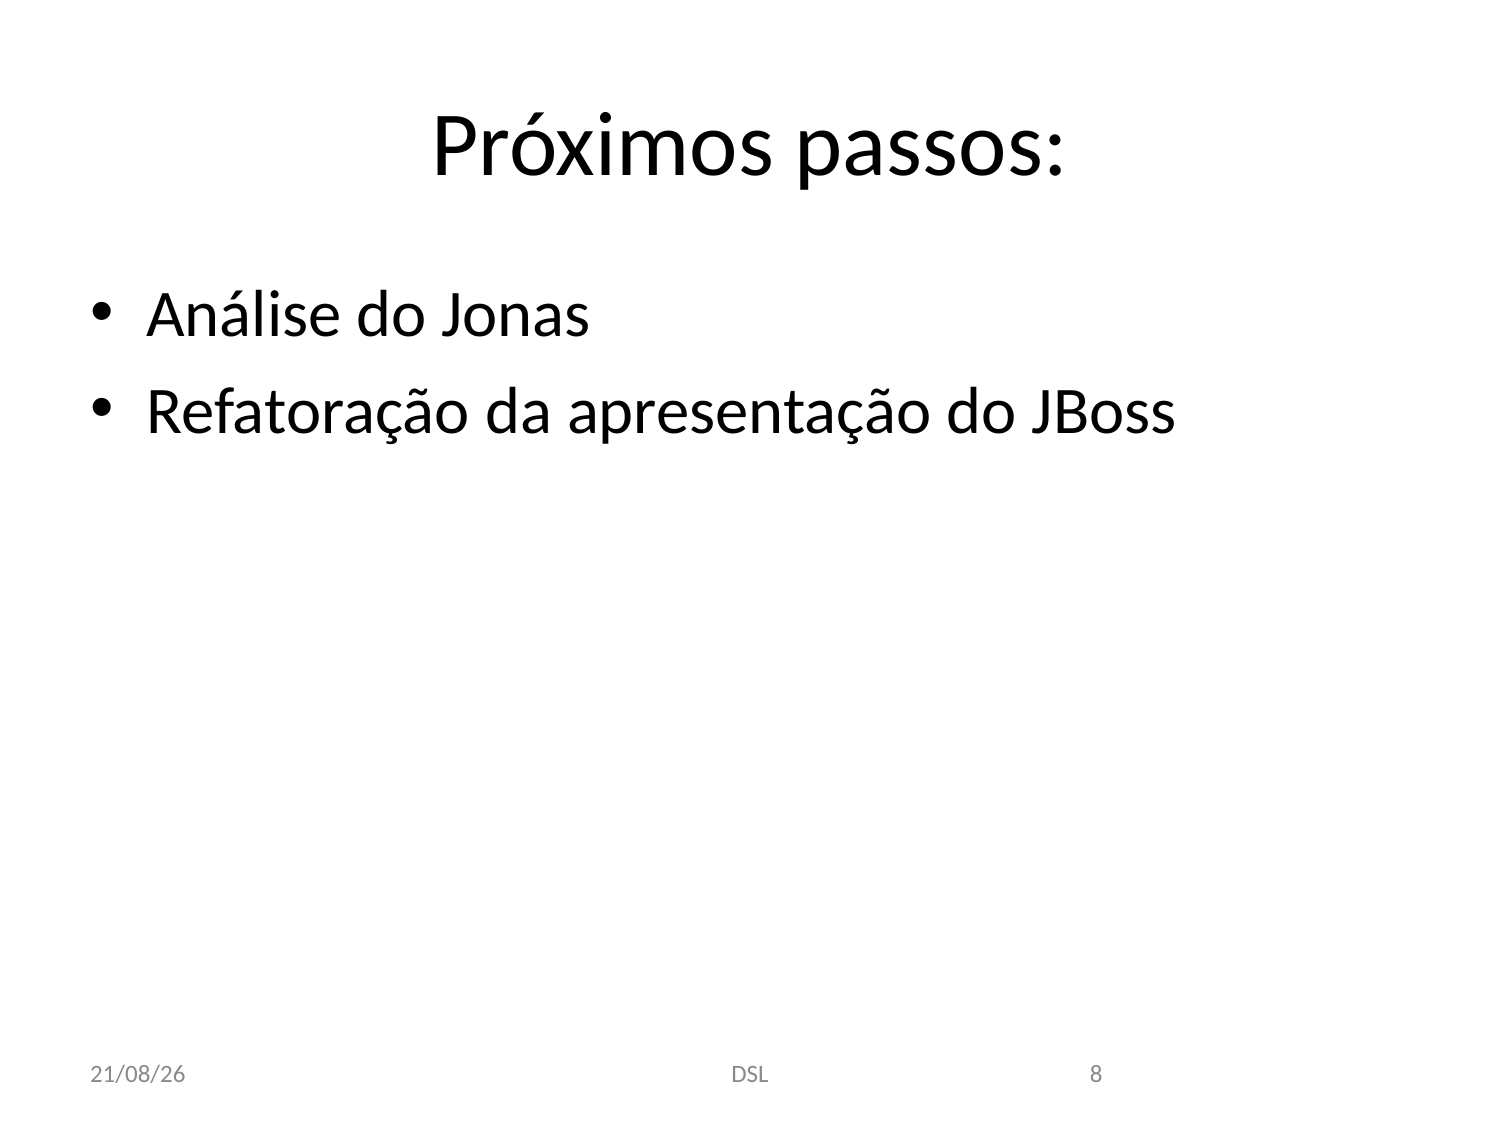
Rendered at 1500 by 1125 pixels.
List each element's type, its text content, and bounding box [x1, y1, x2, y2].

text_box DSL [512, 1042, 988, 1103]
text_box [1074, 1042, 1426, 1103]
text_box [75, 1042, 426, 1103]
title Próximos passos: [75, 45, 1426, 233]
list Análise do Jonas Refatoração da apresentação do JBoss [75, 262, 1426, 1005]
